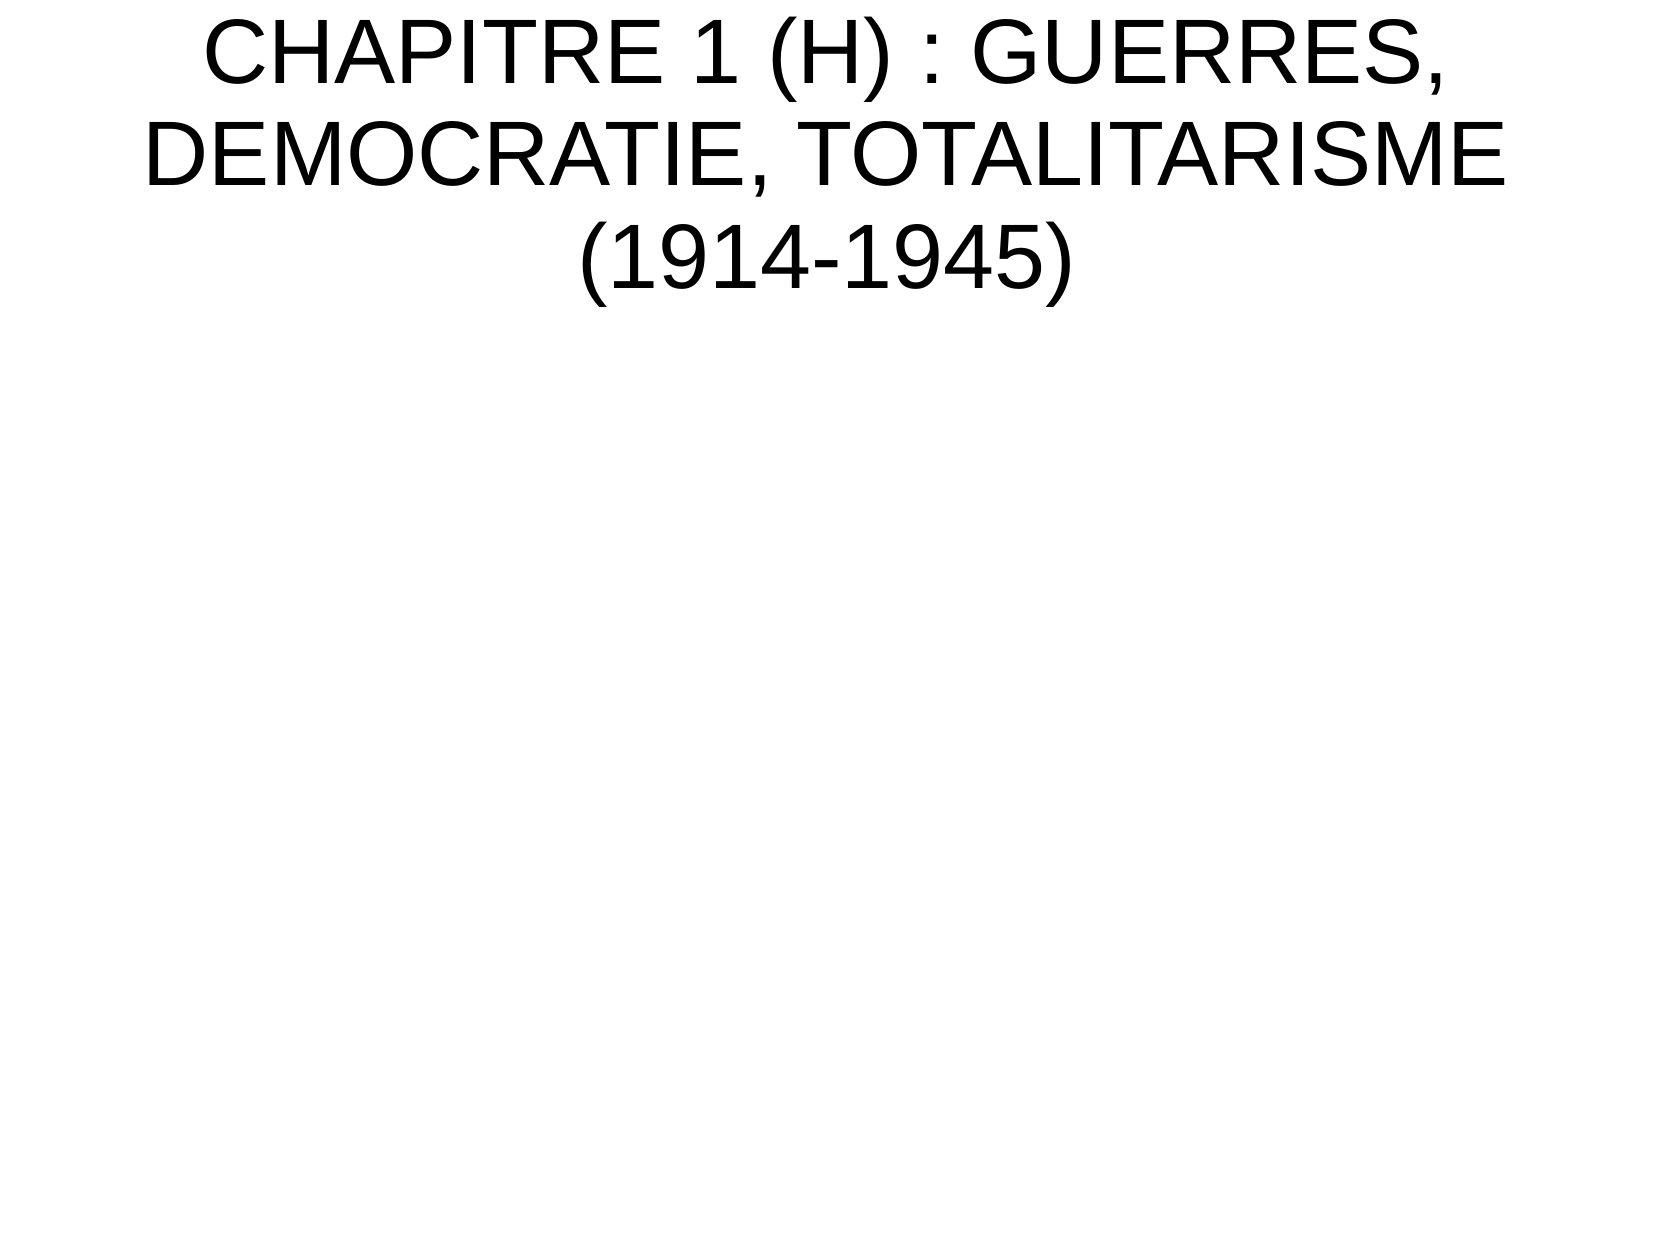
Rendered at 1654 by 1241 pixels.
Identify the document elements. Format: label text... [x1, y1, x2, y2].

title CHAPITRE 1 (H) : GUERRES, DEMOCRATIE, TOTALITARISME (1914-1945) [82, 0, 1571, 308]
